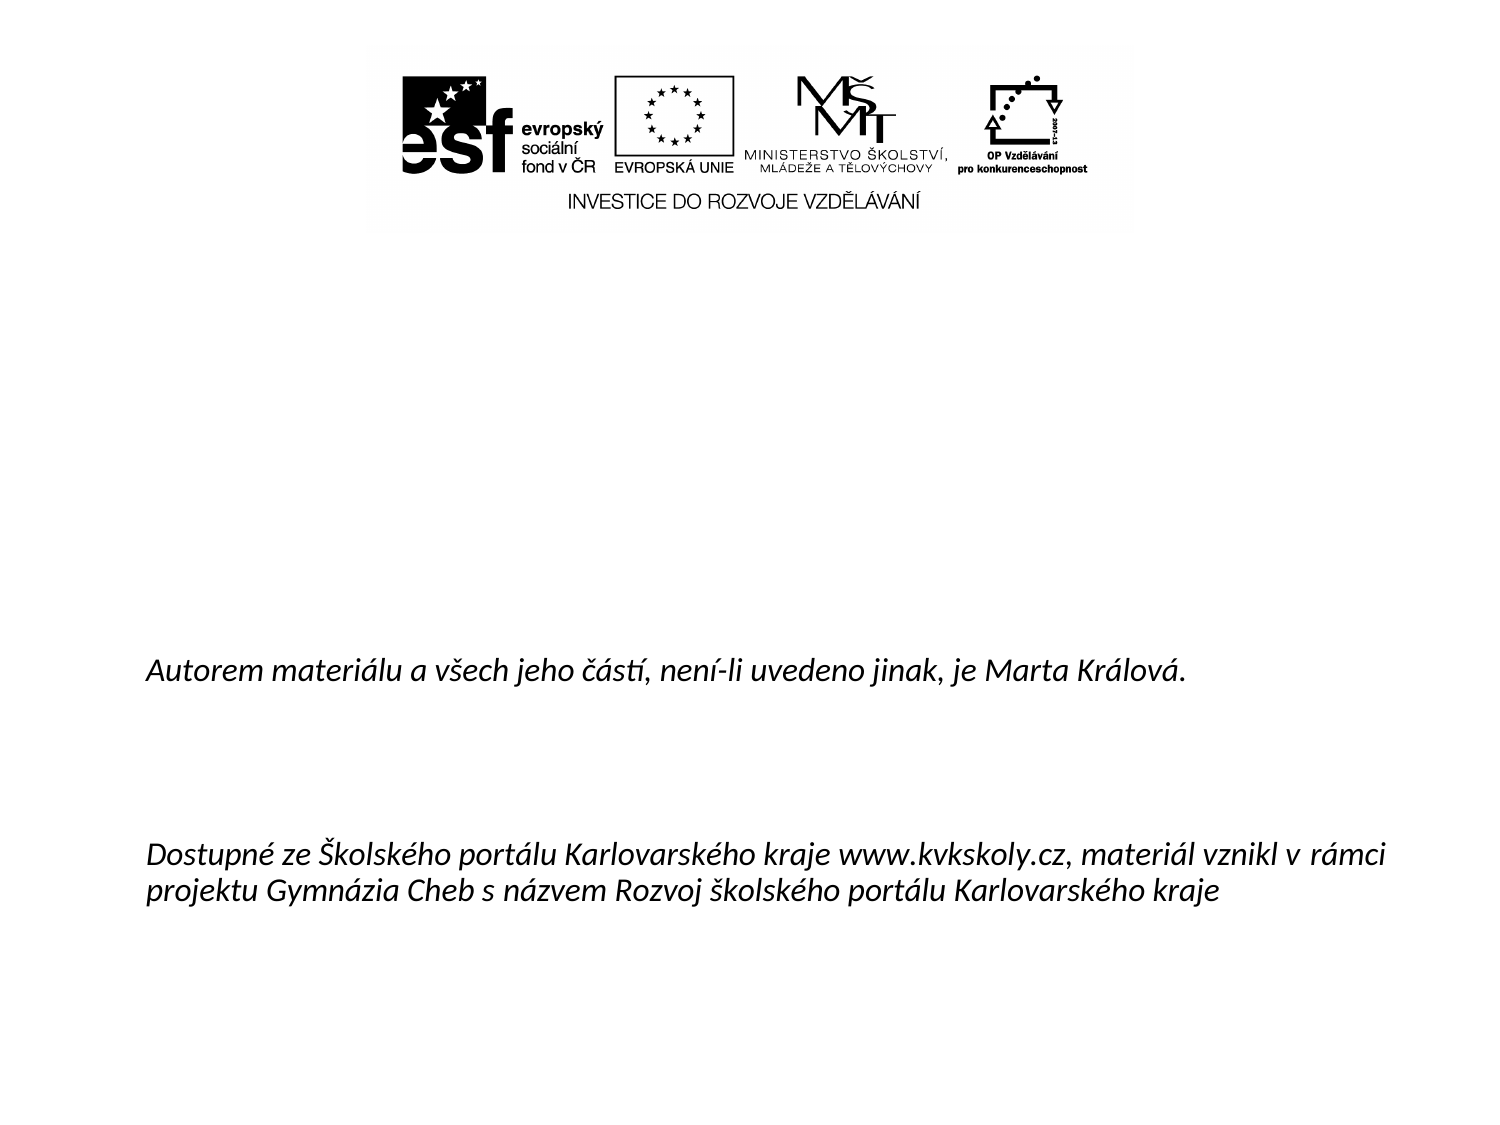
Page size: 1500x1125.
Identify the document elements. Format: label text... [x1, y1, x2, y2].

picture [366, 45, 1134, 233]
list Autorem materiálu a všech jeho částí, není-li uvedeno jinak, je Marta Králová. Dostupné ze Školského portálu Karlovarského kraje www.kvkskoly.cz, materiál vznikl v rámci projektu Gymnázia Cheb s názvem Rozvoj školského portálu Karlovarského kraje [75, 262, 1426, 1006]
